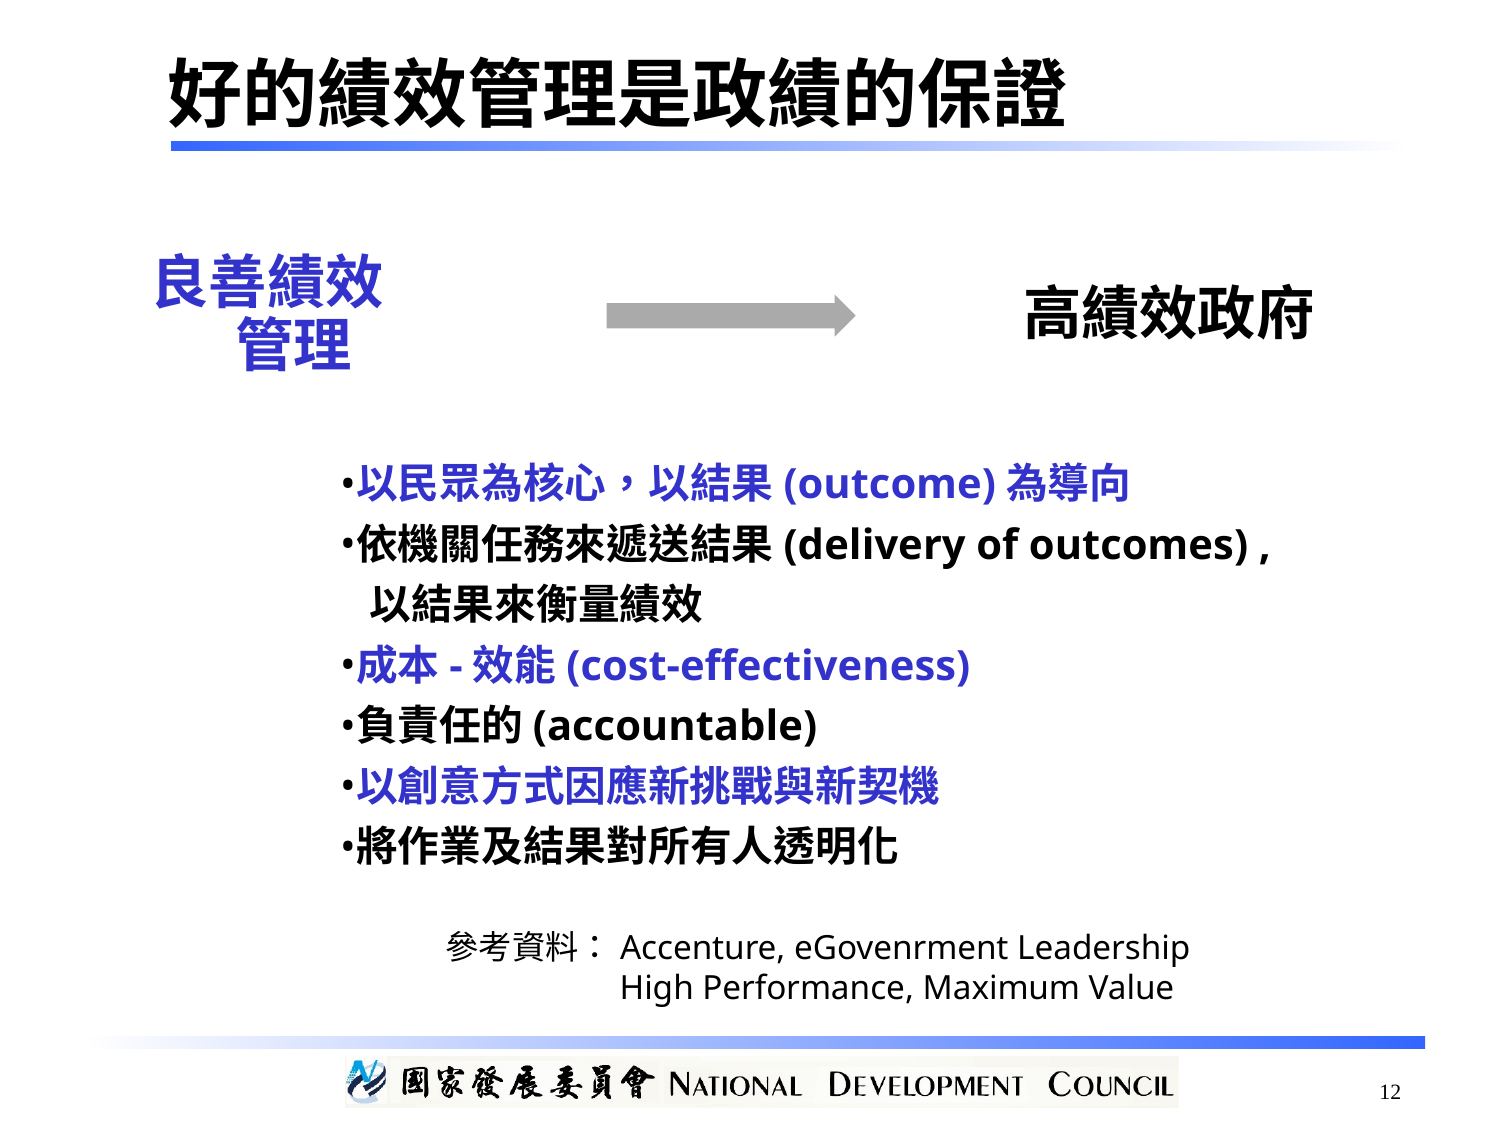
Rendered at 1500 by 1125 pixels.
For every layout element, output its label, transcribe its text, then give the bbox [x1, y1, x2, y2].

text_box 以民眾為核心，以結果(outcome)為導向 依機關任務來遞送結果(delivery of outcomes) , 以結果來衡量績效 成本-效能(cost-effectiveness) 負責任的(accountable) 以創意方式因應新挑戰與新契機 將作業及結果對所有人透明化 [325, 450, 1312, 877]
title 好的績效管理是政績的保證 [152, 37, 1428, 147]
text_box 參考資料：Accenture, eGovenrment Leadership High Performance, Maximum Value [423, 918, 1214, 1015]
text_box 良善績效 管理 [98, 220, 490, 411]
text_box [606, 294, 856, 337]
text_box 12 [1364, 1070, 1490, 1106]
text_box 高績效政府 [958, 220, 1379, 411]
text_box 20 [1259, 1036, 1263, 1048]
